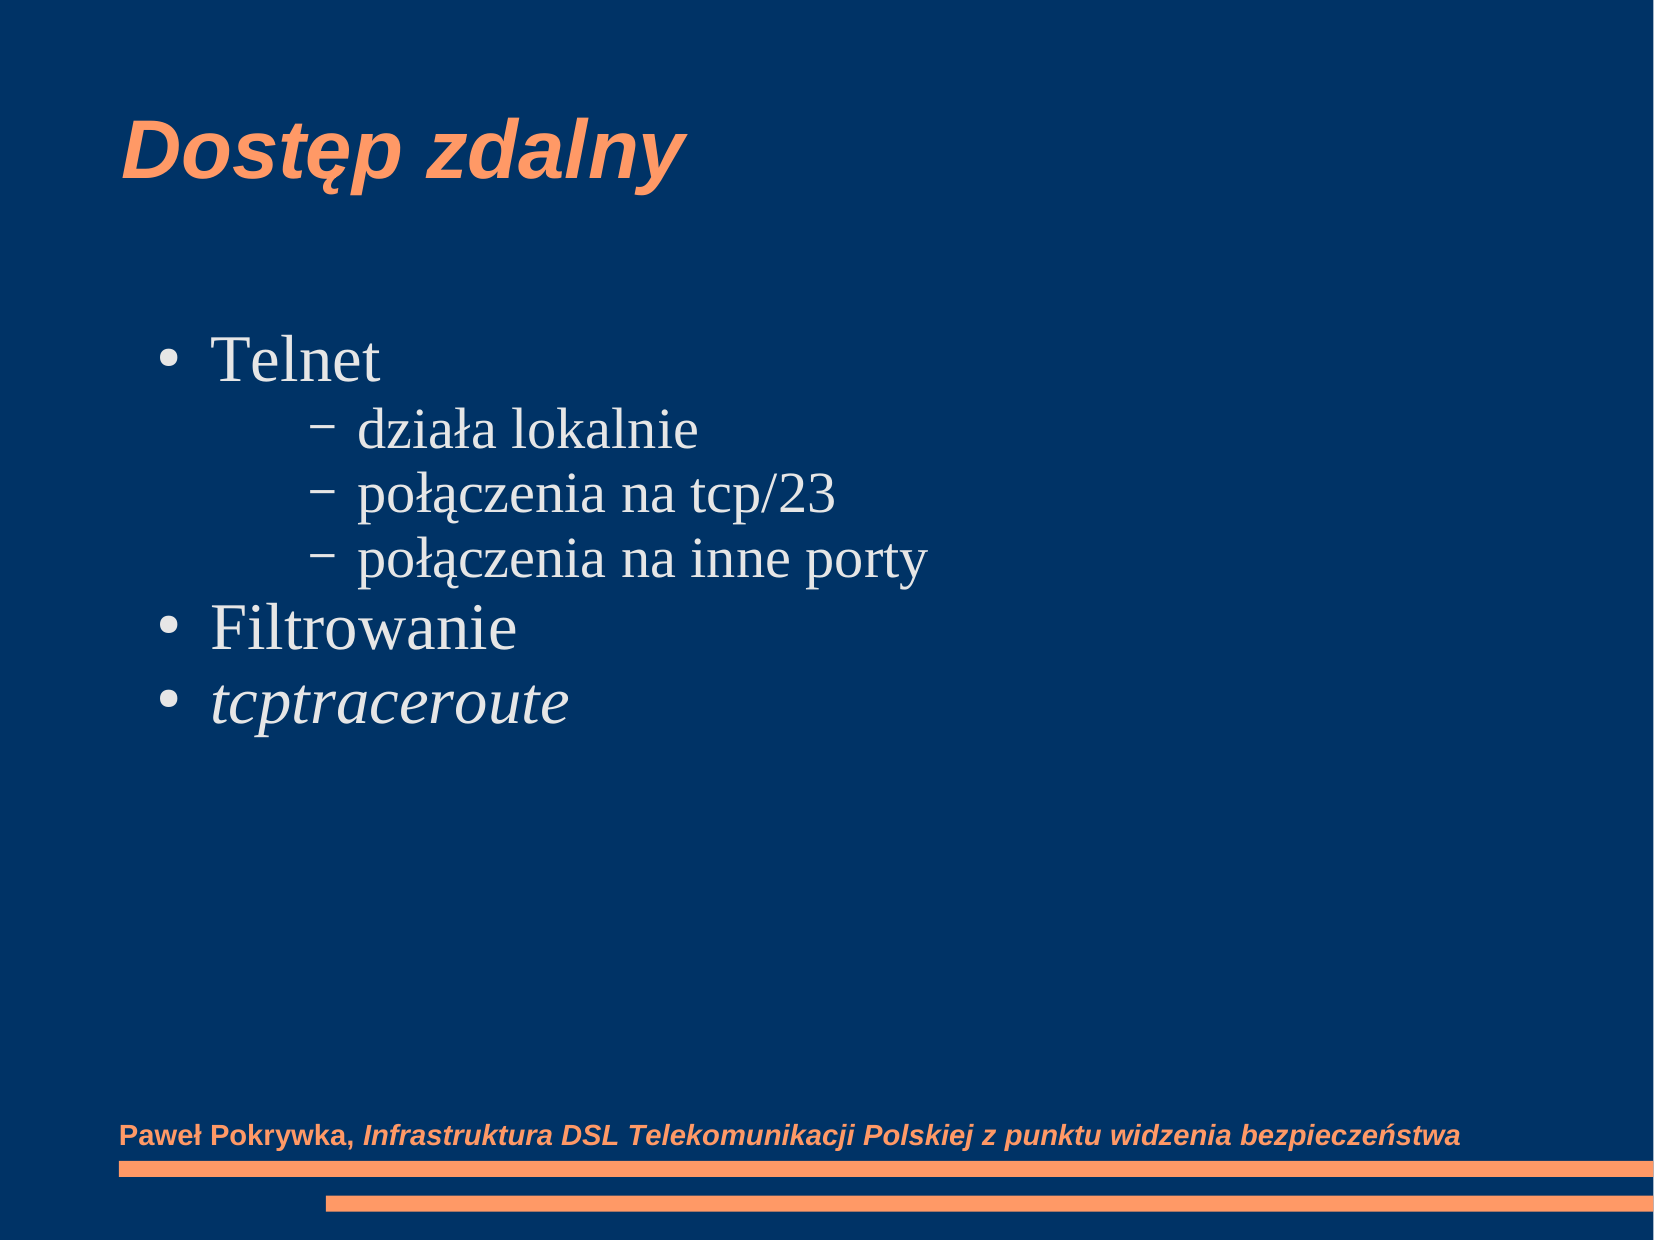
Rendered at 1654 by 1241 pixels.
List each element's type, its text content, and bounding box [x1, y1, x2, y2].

text_box Paweł Pokrywka, Infrastruktura DSL Telekomunikacji Polskiej z punktu widzenia bezpieczeństwa [104, 1111, 1623, 1160]
list Telnet działa lokalnie połączenia na tcp/23 połączenia na inne porty Filtrowanie tcptraceroute [121, 322, 1561, 1111]
title Dostęp zdalny [121, 46, 1534, 254]
